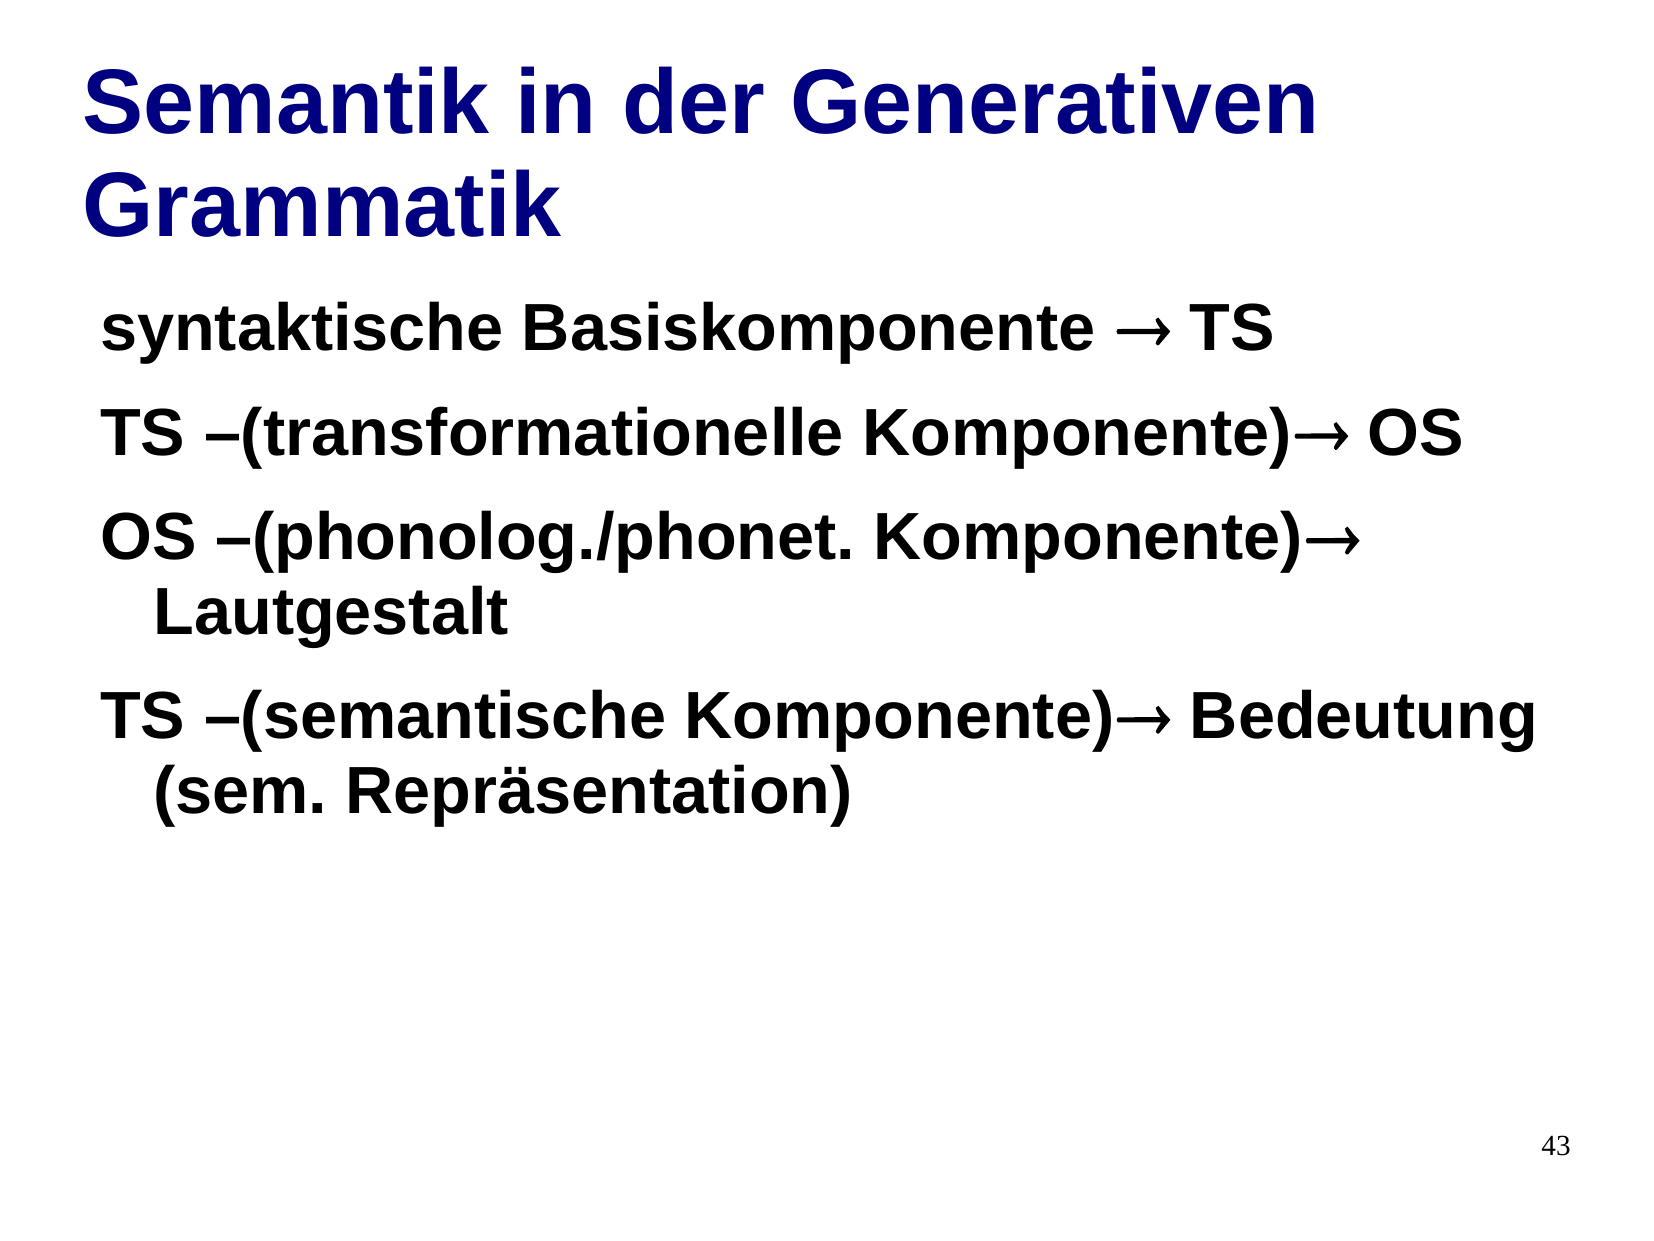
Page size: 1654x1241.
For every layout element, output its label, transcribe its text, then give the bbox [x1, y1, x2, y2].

title Semantik in der Generativen Grammatik [82, 56, 1571, 250]
list syntaktische Basiskomponente  TS TS –(transformationelle Komponente) OS OS –(phonolog./phonet. Komponente) Lautgestalt TS –(semantische Komponente) Bedeutung (sem. Repräsentation) [82, 290, 1571, 1094]
